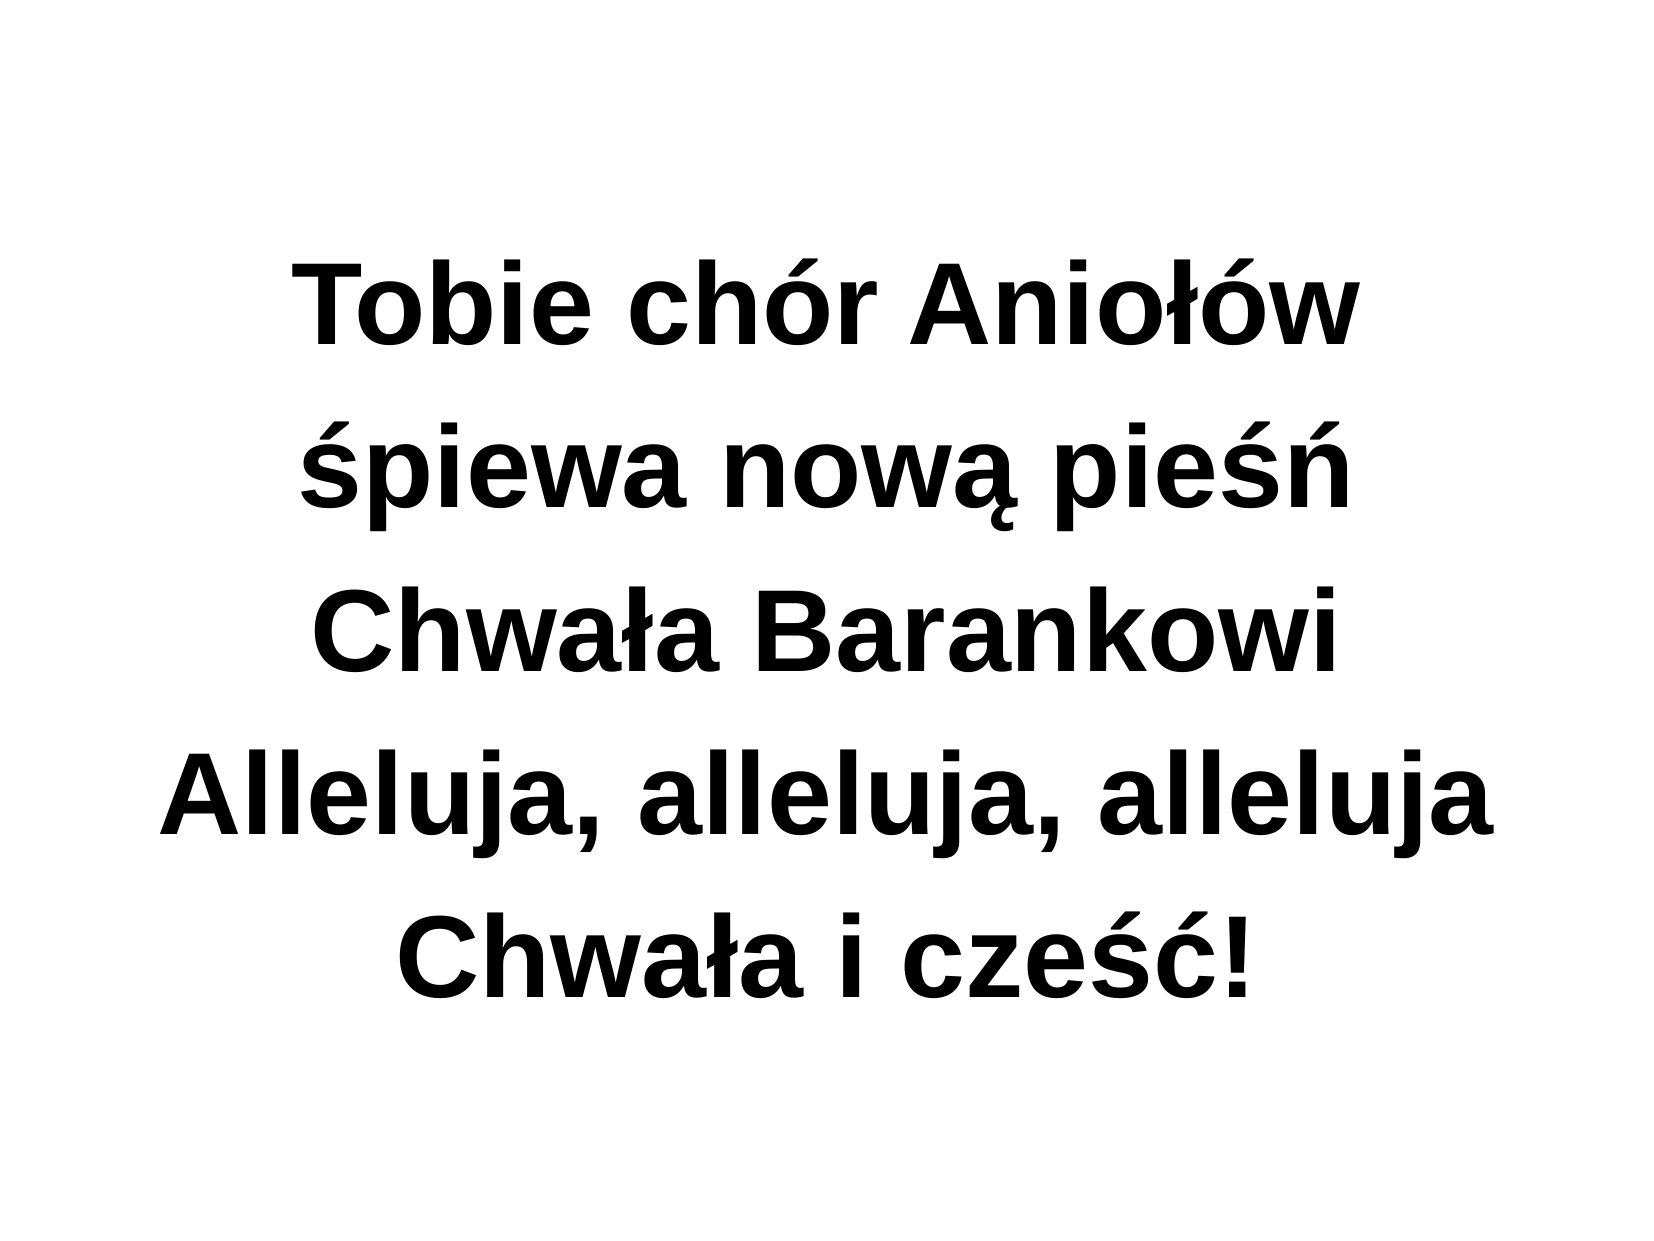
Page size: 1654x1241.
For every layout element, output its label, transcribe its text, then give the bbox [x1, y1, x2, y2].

subtitle Tobie chór Aniołów śpiewa nową pieśń Chwała Barankowi Alleluja, alleluja, alleluja Chwała i cześć! [0, 0, 1654, 1229]
